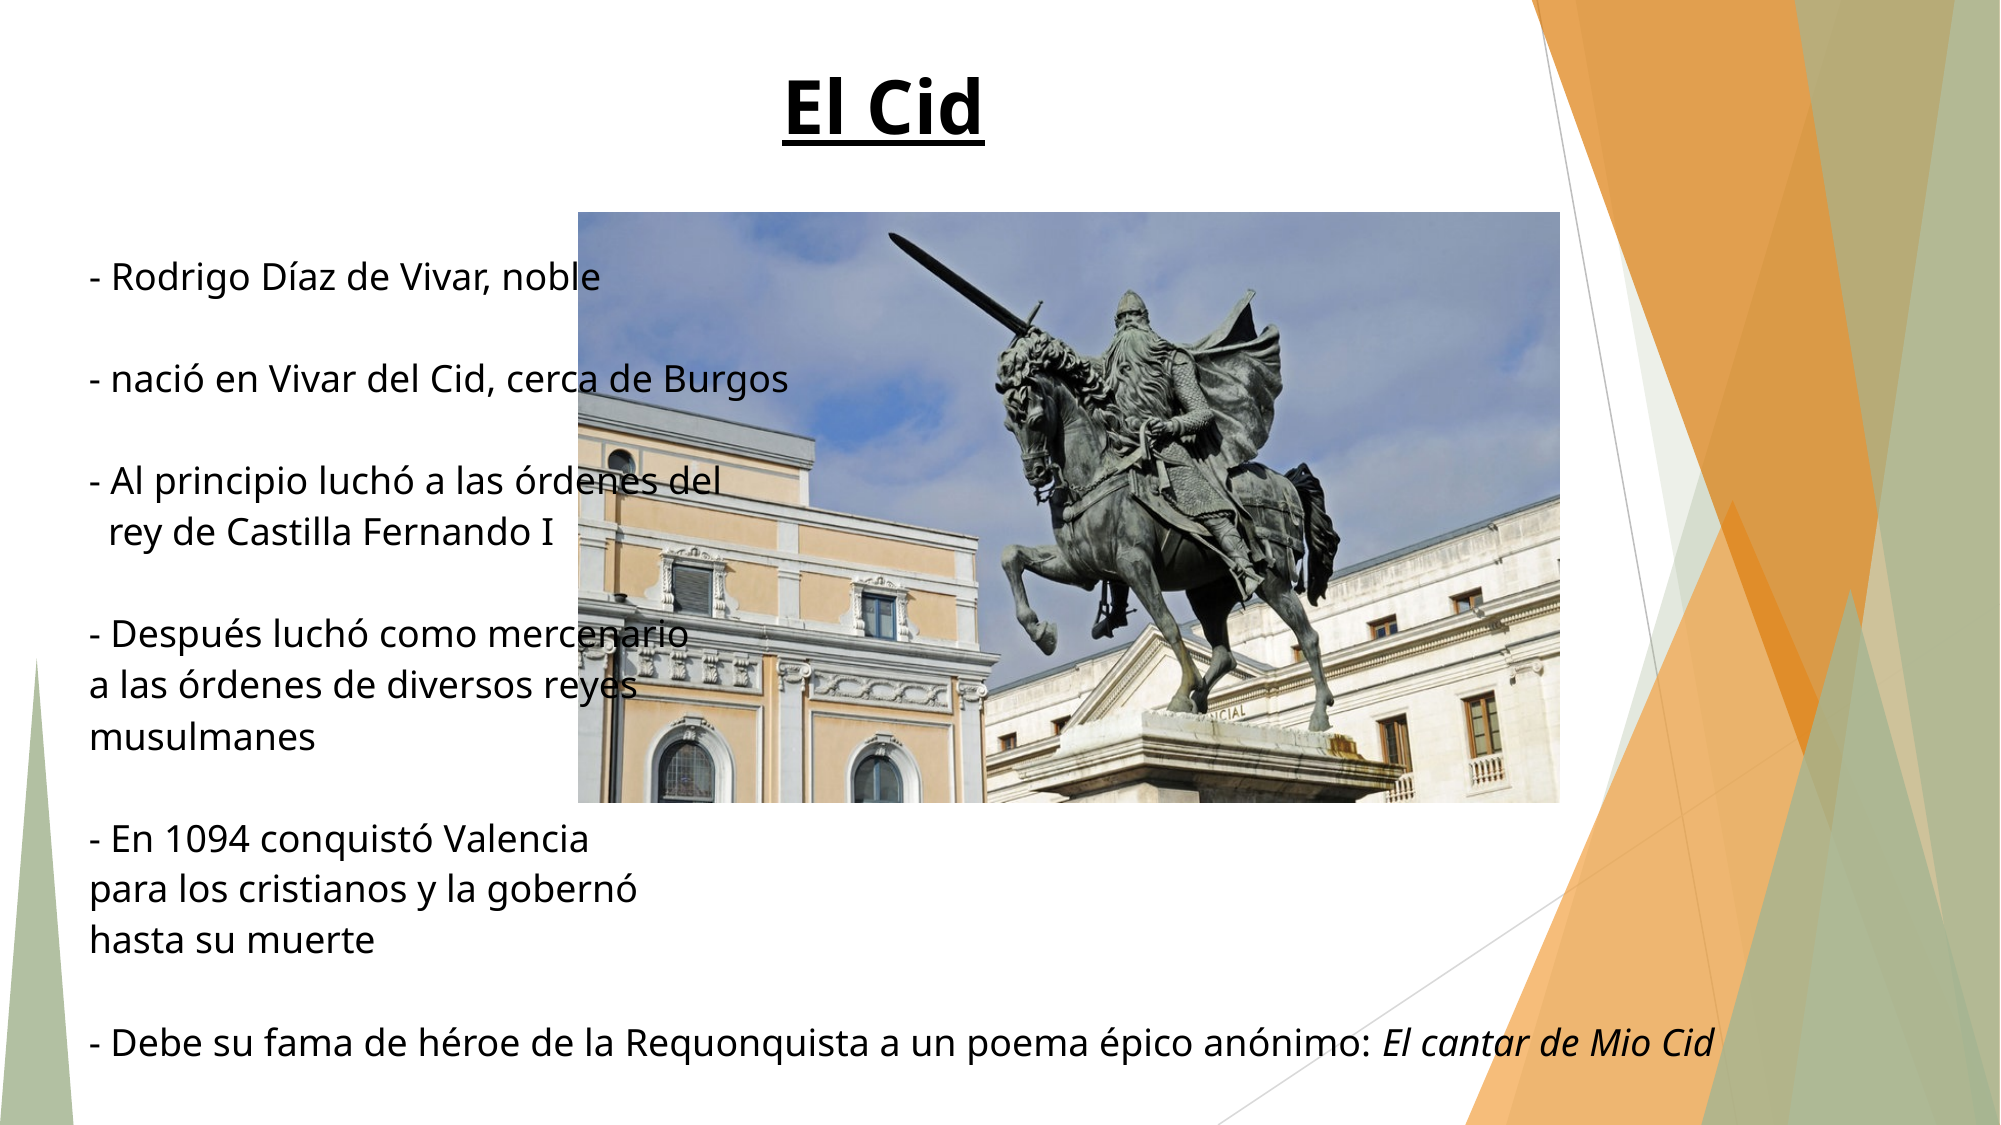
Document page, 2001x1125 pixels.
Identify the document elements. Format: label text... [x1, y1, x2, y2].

text_box El Cid [767, 47, 1004, 148]
picture [578, 212, 1560, 803]
text_box - Rodrigo Díaz de Vivar, noble - nació en Vivar del Cid, cerca de Burgos - Al principio luchó a las órdenes del rey de Castilla Fernando I - Después luchó como mercenario a las órdenes de diversos reyes musulmanes - En 1094 conquistó Valencia para los cristianos y la gobernó hasta su muerte - Debe su fama de héroe de la Requonquista a un poema épico anónimo: El cantar de Mio Cid - El cid, del árabe sidi, significa señor [73, 243, 1526, 1125]
